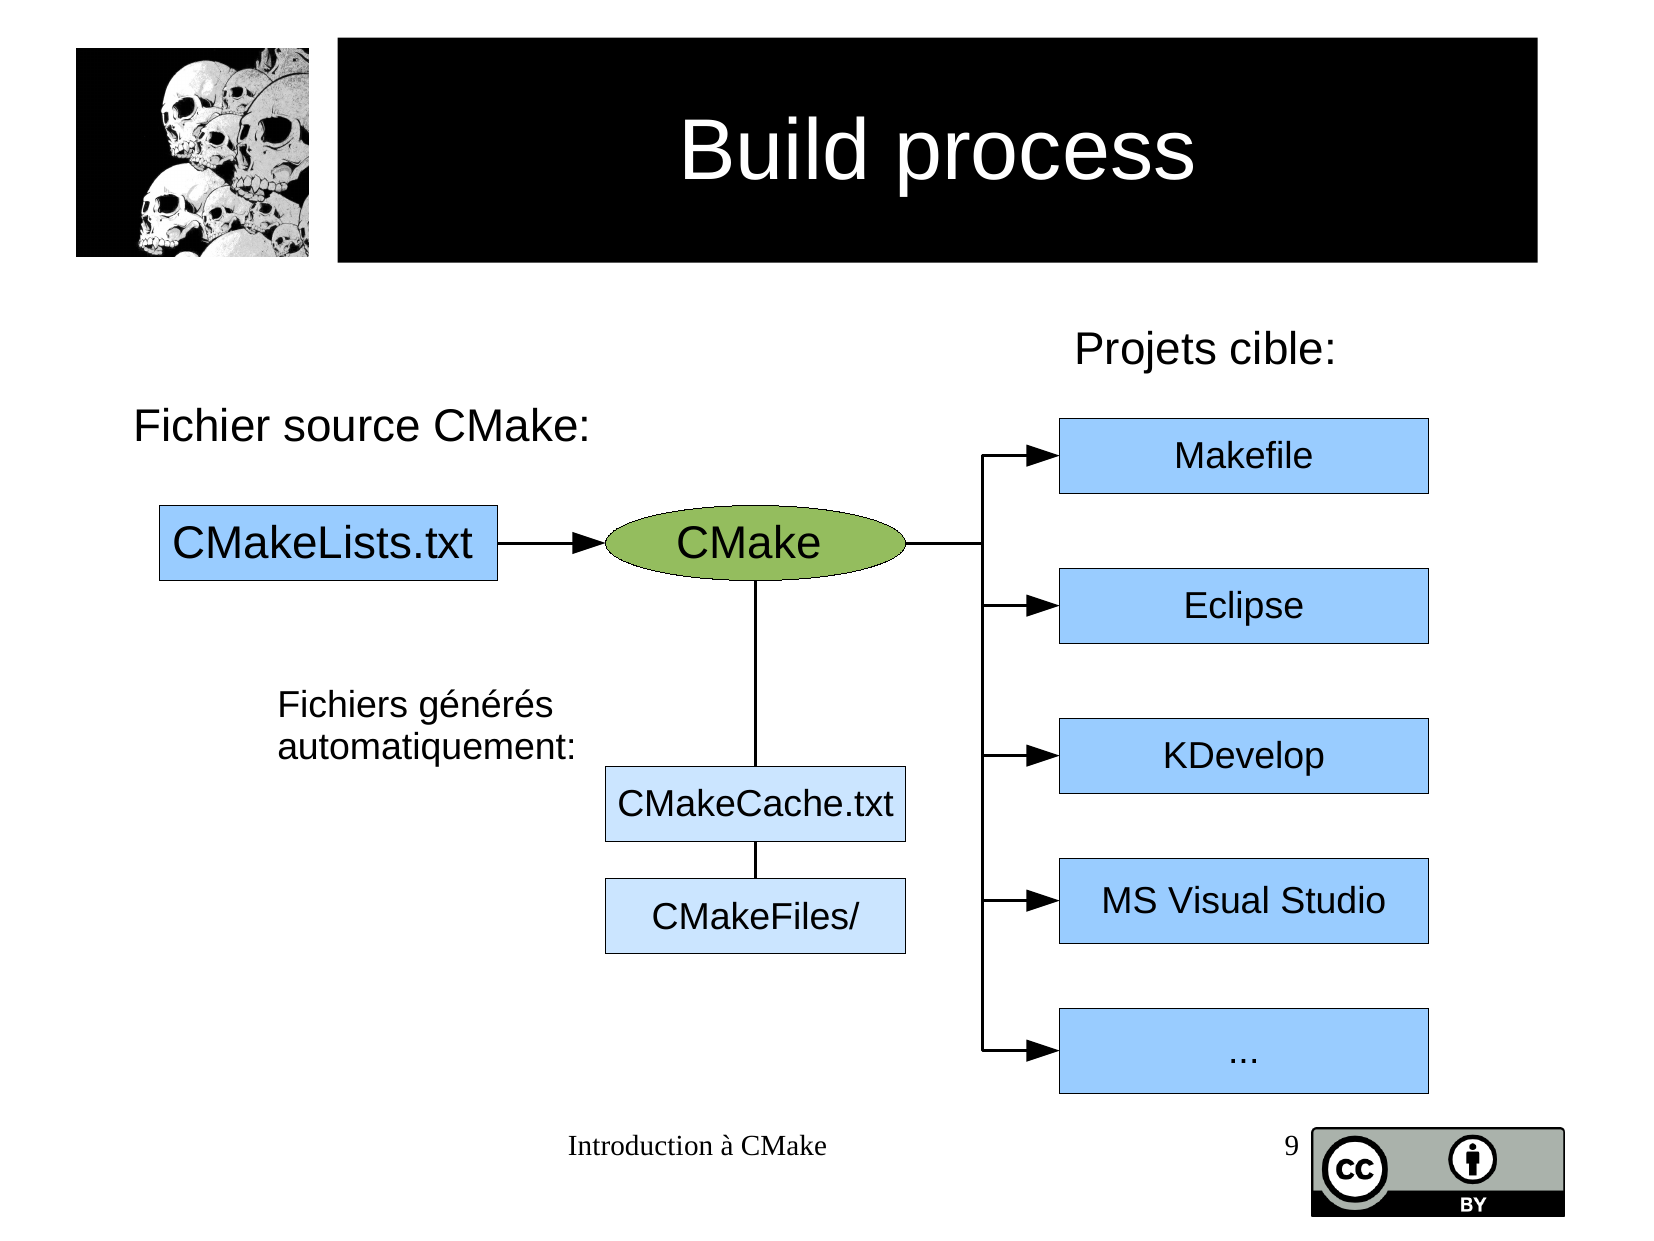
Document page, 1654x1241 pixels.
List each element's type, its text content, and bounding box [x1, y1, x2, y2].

text_box Eclipse [1059, 568, 1429, 644]
text_box MS Visual Studio [1059, 858, 1429, 944]
text_box CMake [605, 505, 906, 581]
title Build process [337, 37, 1538, 263]
picture [76, 48, 309, 257]
text_box CMakeLists.txt [159, 505, 498, 581]
text_box Fichiers générés automatiquement: [262, 676, 725, 776]
text_box ... [1059, 1008, 1429, 1094]
text_box Fichier source CMake: [118, 393, 634, 465]
text_box CMakeCache.txt [605, 766, 906, 842]
text_box KDevelop [1059, 718, 1429, 794]
picture [1311, 1127, 1565, 1217]
text_box Makefile [1059, 418, 1429, 494]
text_box CMakeFiles/ [605, 878, 906, 954]
text_box Projets cible: [1059, 315, 1446, 388]
